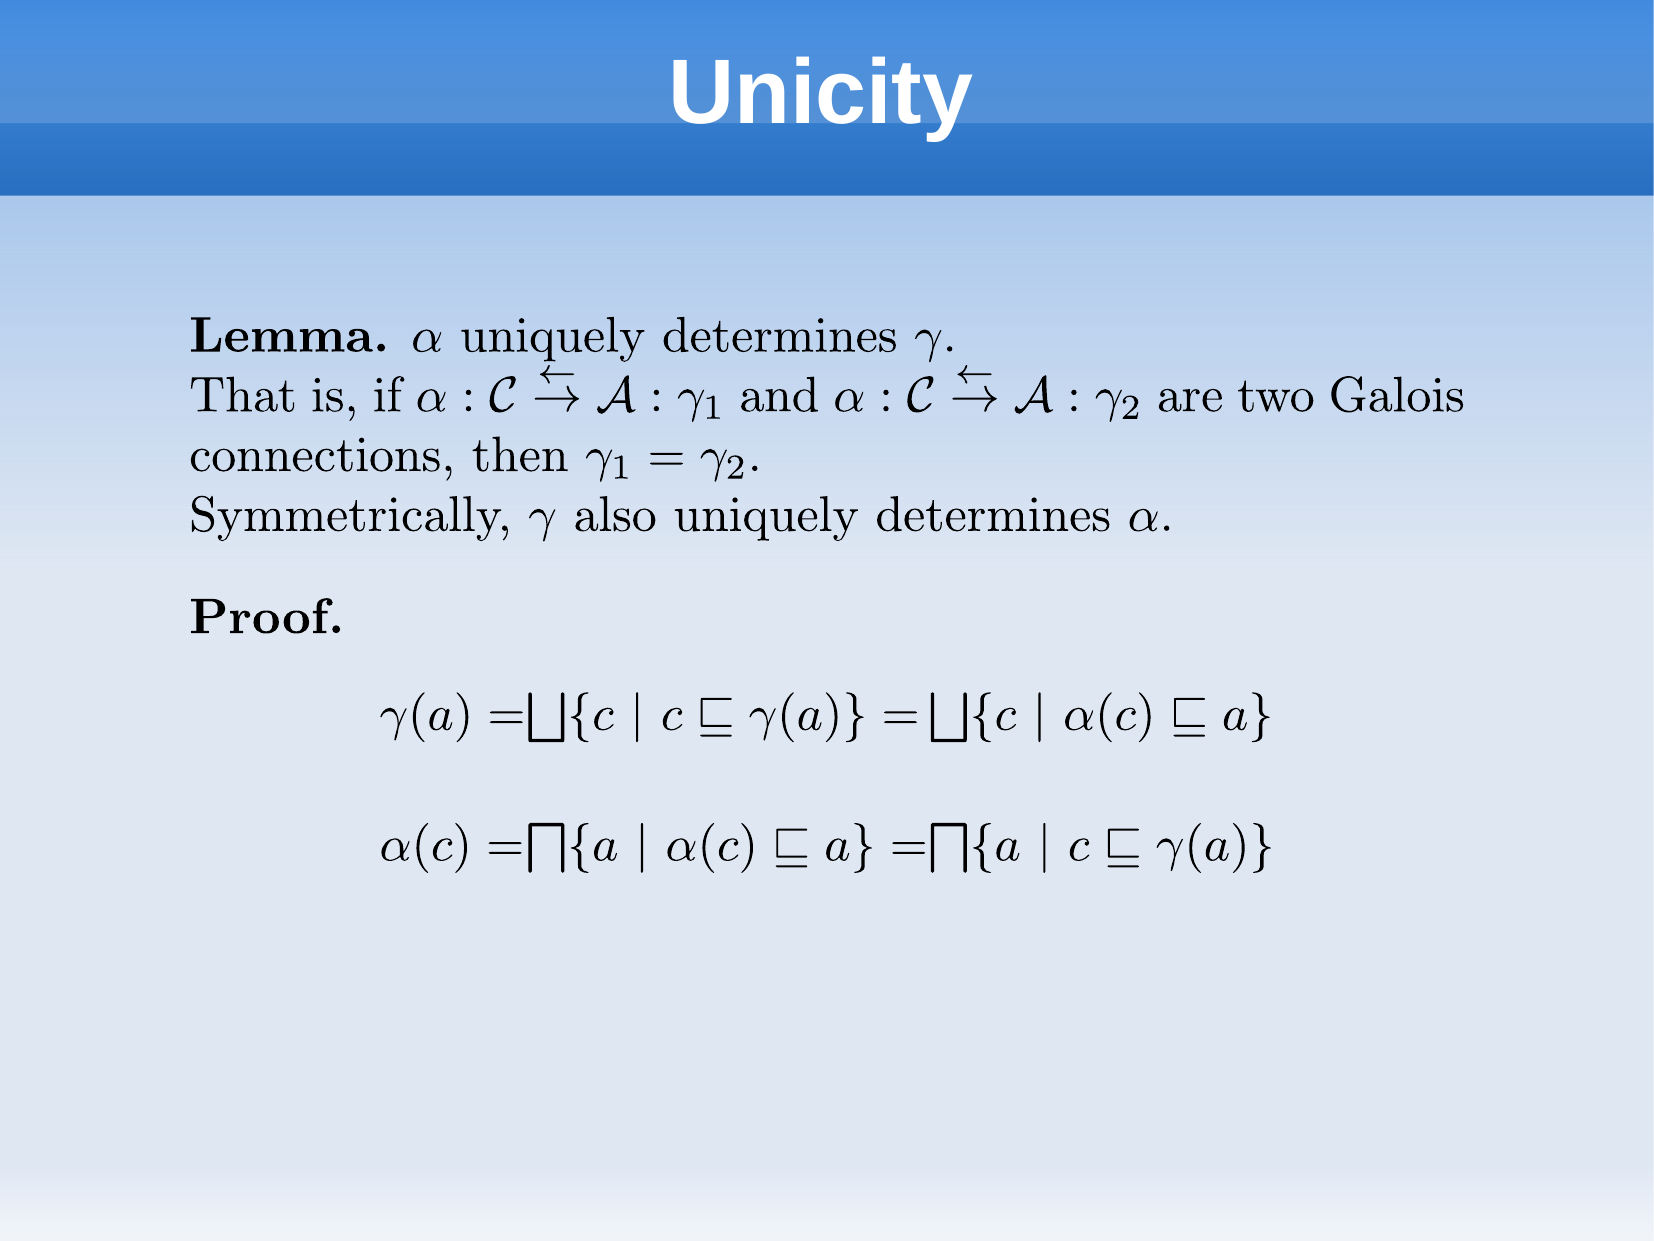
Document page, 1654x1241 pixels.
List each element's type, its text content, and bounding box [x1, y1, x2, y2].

picture [0, 0, 1654, 1241]
title Unicity [76, 0, 1565, 196]
text_box [189, 316, 1465, 874]
